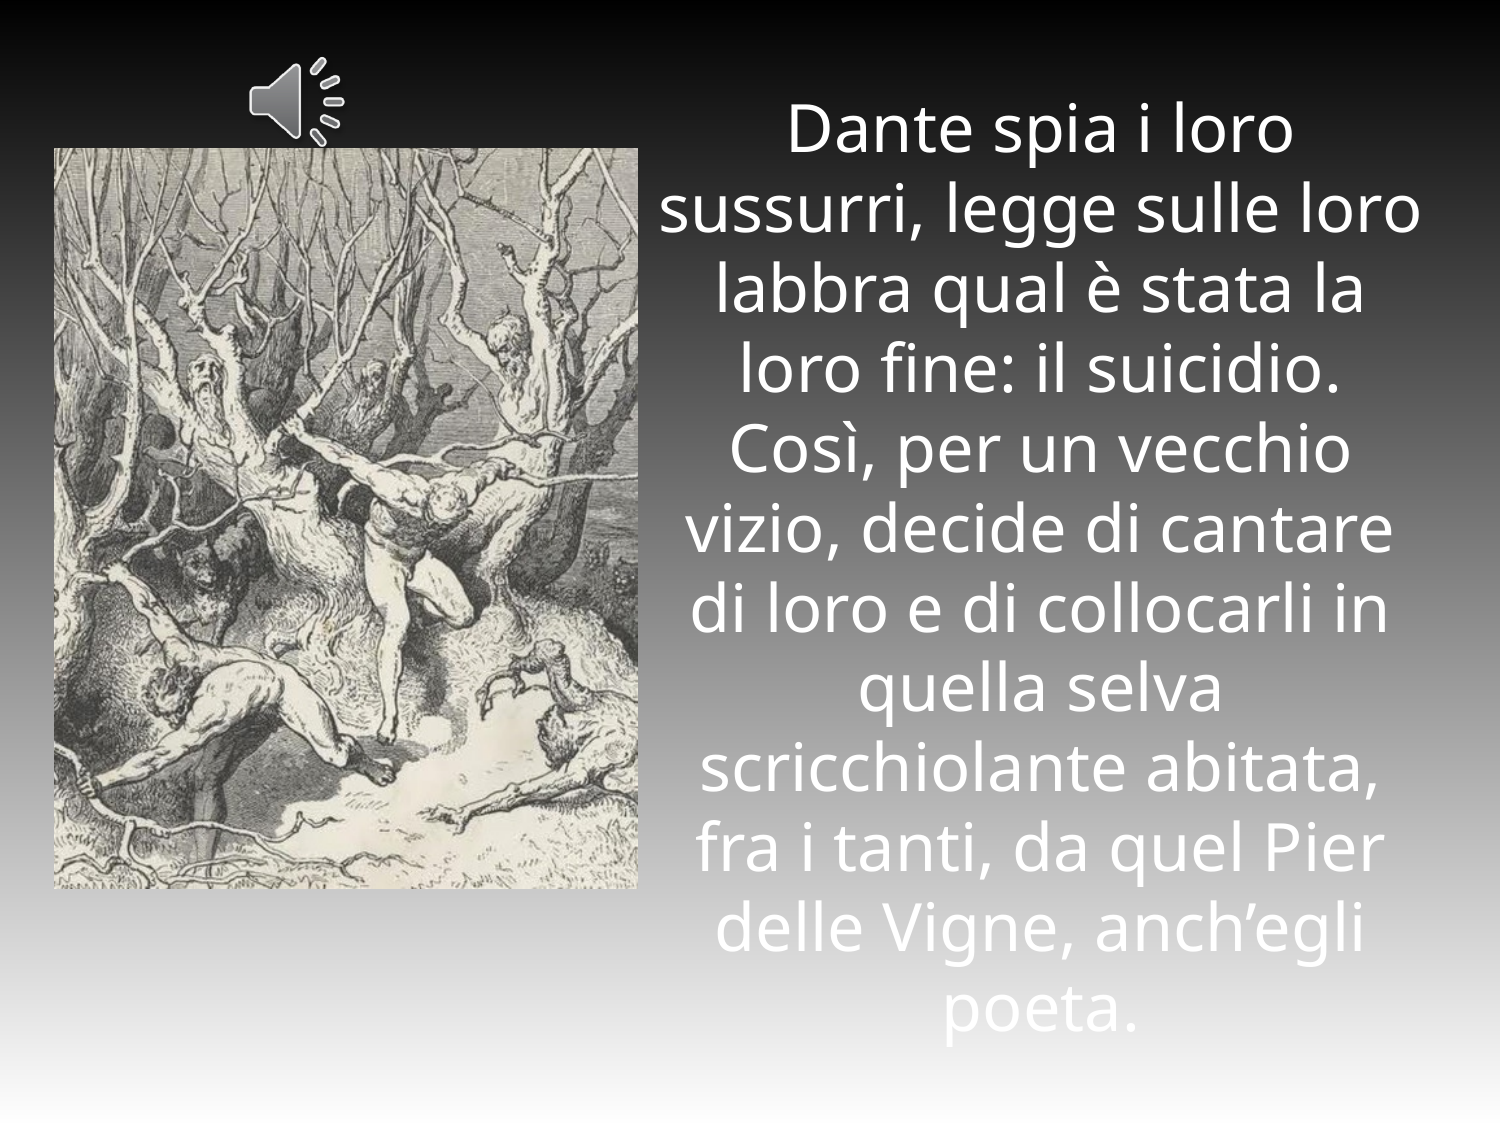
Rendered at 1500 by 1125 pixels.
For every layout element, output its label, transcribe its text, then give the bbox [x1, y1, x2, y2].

picture [54, 54, 638, 889]
list Dante spia i loro sussurri, legge sulle loro labbra qual è stata la loro fine: il suicidio. Così, per un vecchio vizio, decide di cantare di loro e di collocarli in quella selva scricchiolante abitata, fra i tanti, da quel Pier delle Vigne, anch’egli poeta. [643, 78, 1439, 1047]
